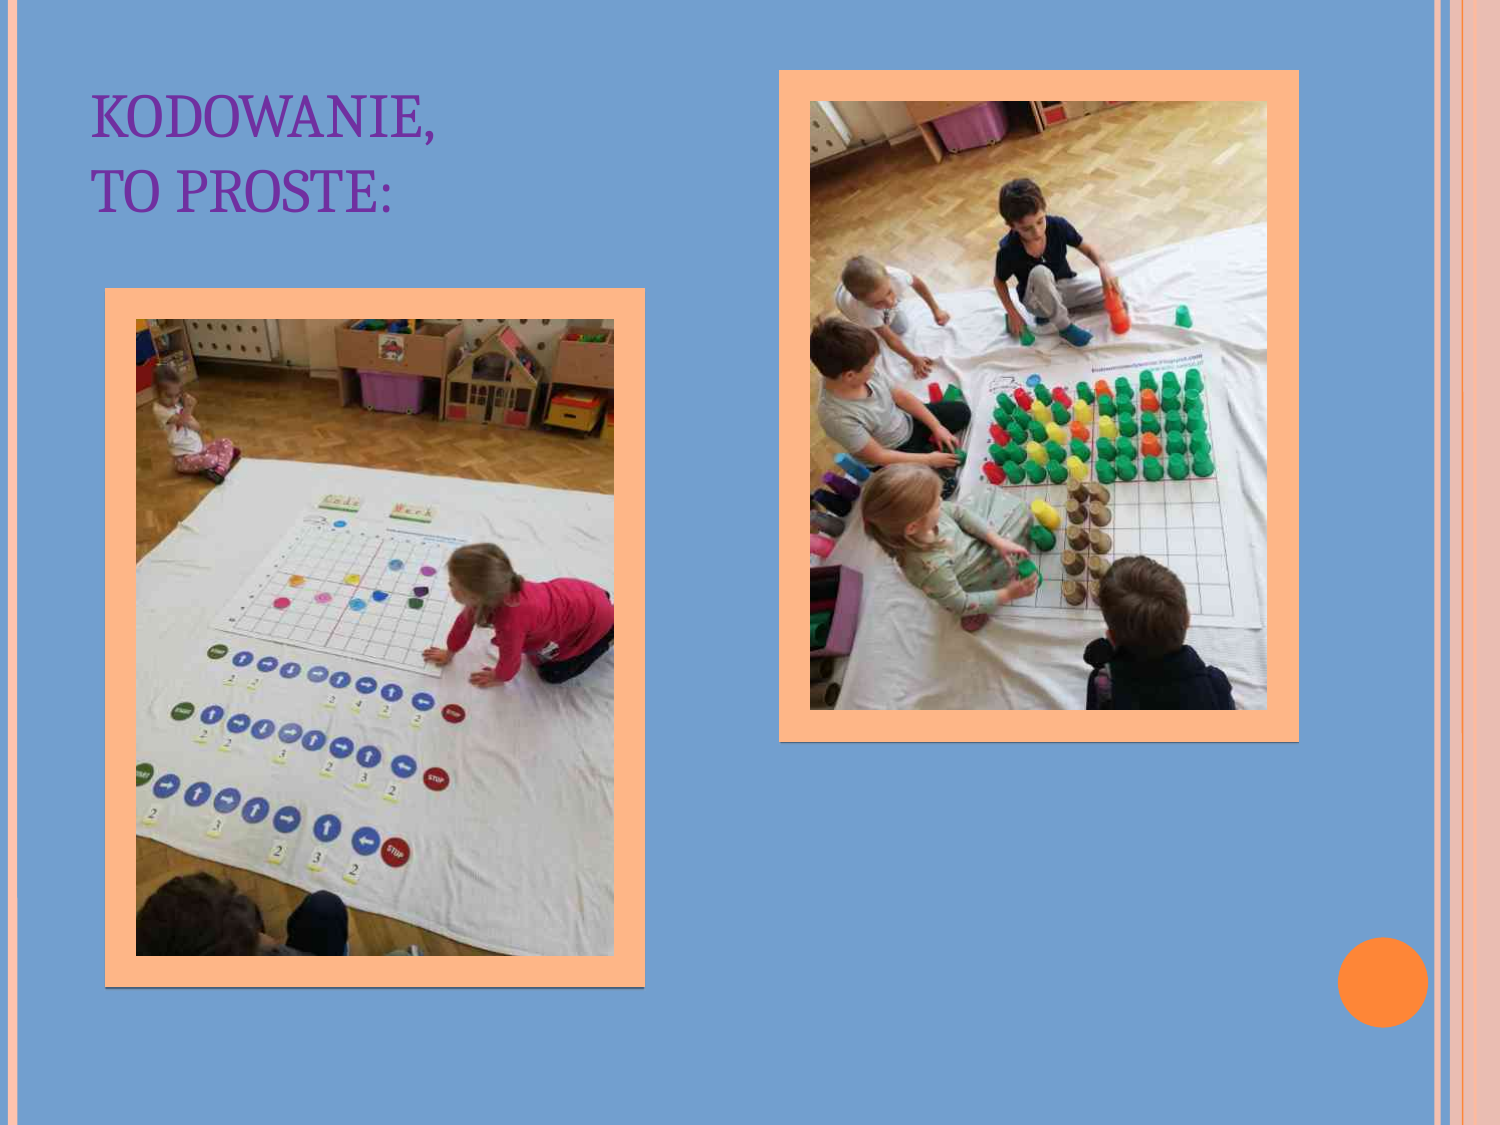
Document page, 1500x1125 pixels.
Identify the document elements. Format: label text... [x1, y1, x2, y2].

title KODOWANIE, TO PROSTE: [75, 45, 1300, 233]
picture [810, 101, 1268, 711]
picture [135, 318, 614, 957]
